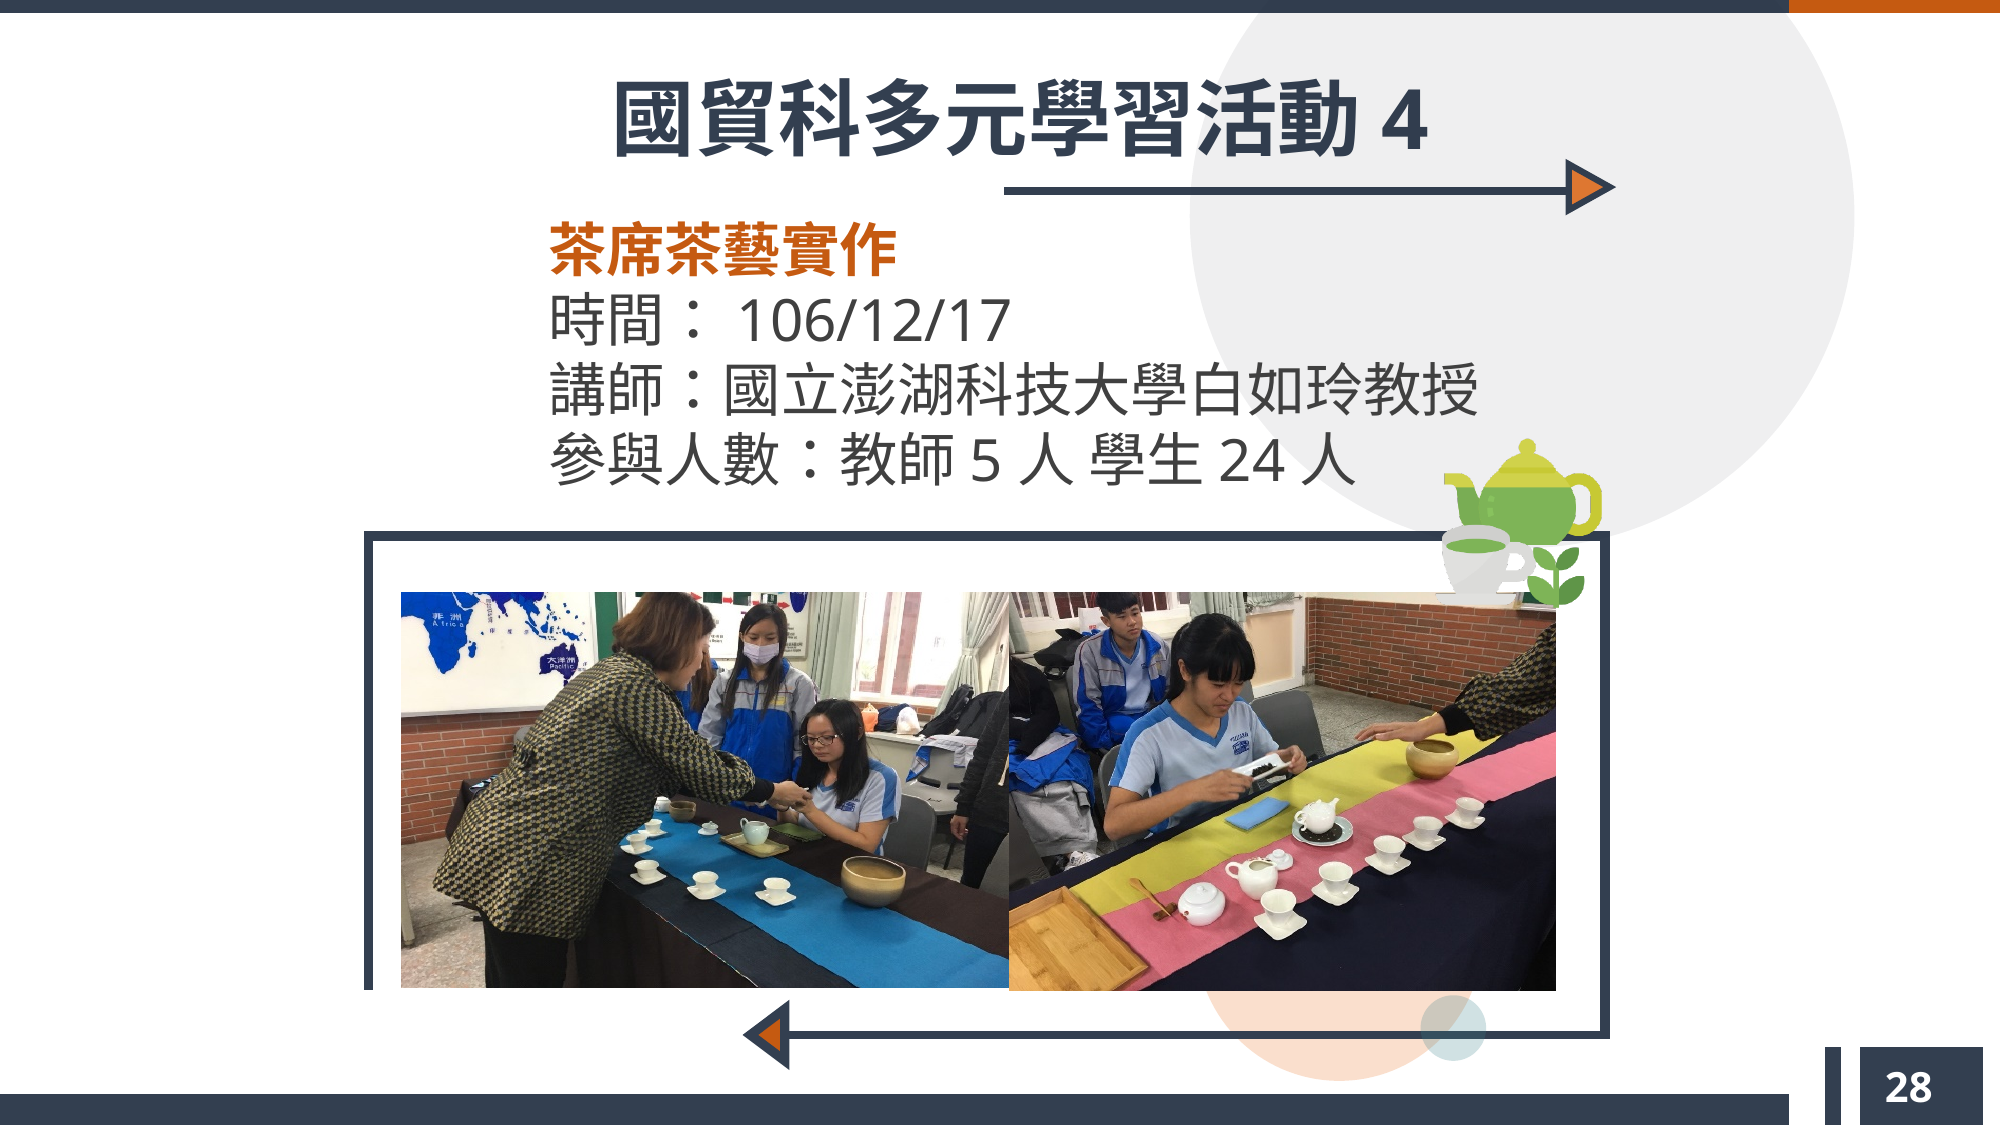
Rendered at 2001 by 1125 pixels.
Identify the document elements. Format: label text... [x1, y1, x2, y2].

text_box 茶席茶藝實作 時間：106/12/17 講師：國立澎湖科技大學白如玲教授 參與人數：教師5人 學生24人 [533, 206, 1569, 571]
text_box [1004, 0, 1855, 537]
text_box [364, 531, 533, 990]
text_box 國貿科多元學習活動4 [596, 58, 1229, 175]
picture [401, 430, 1610, 991]
text_box [750, 613, 1610, 1081]
